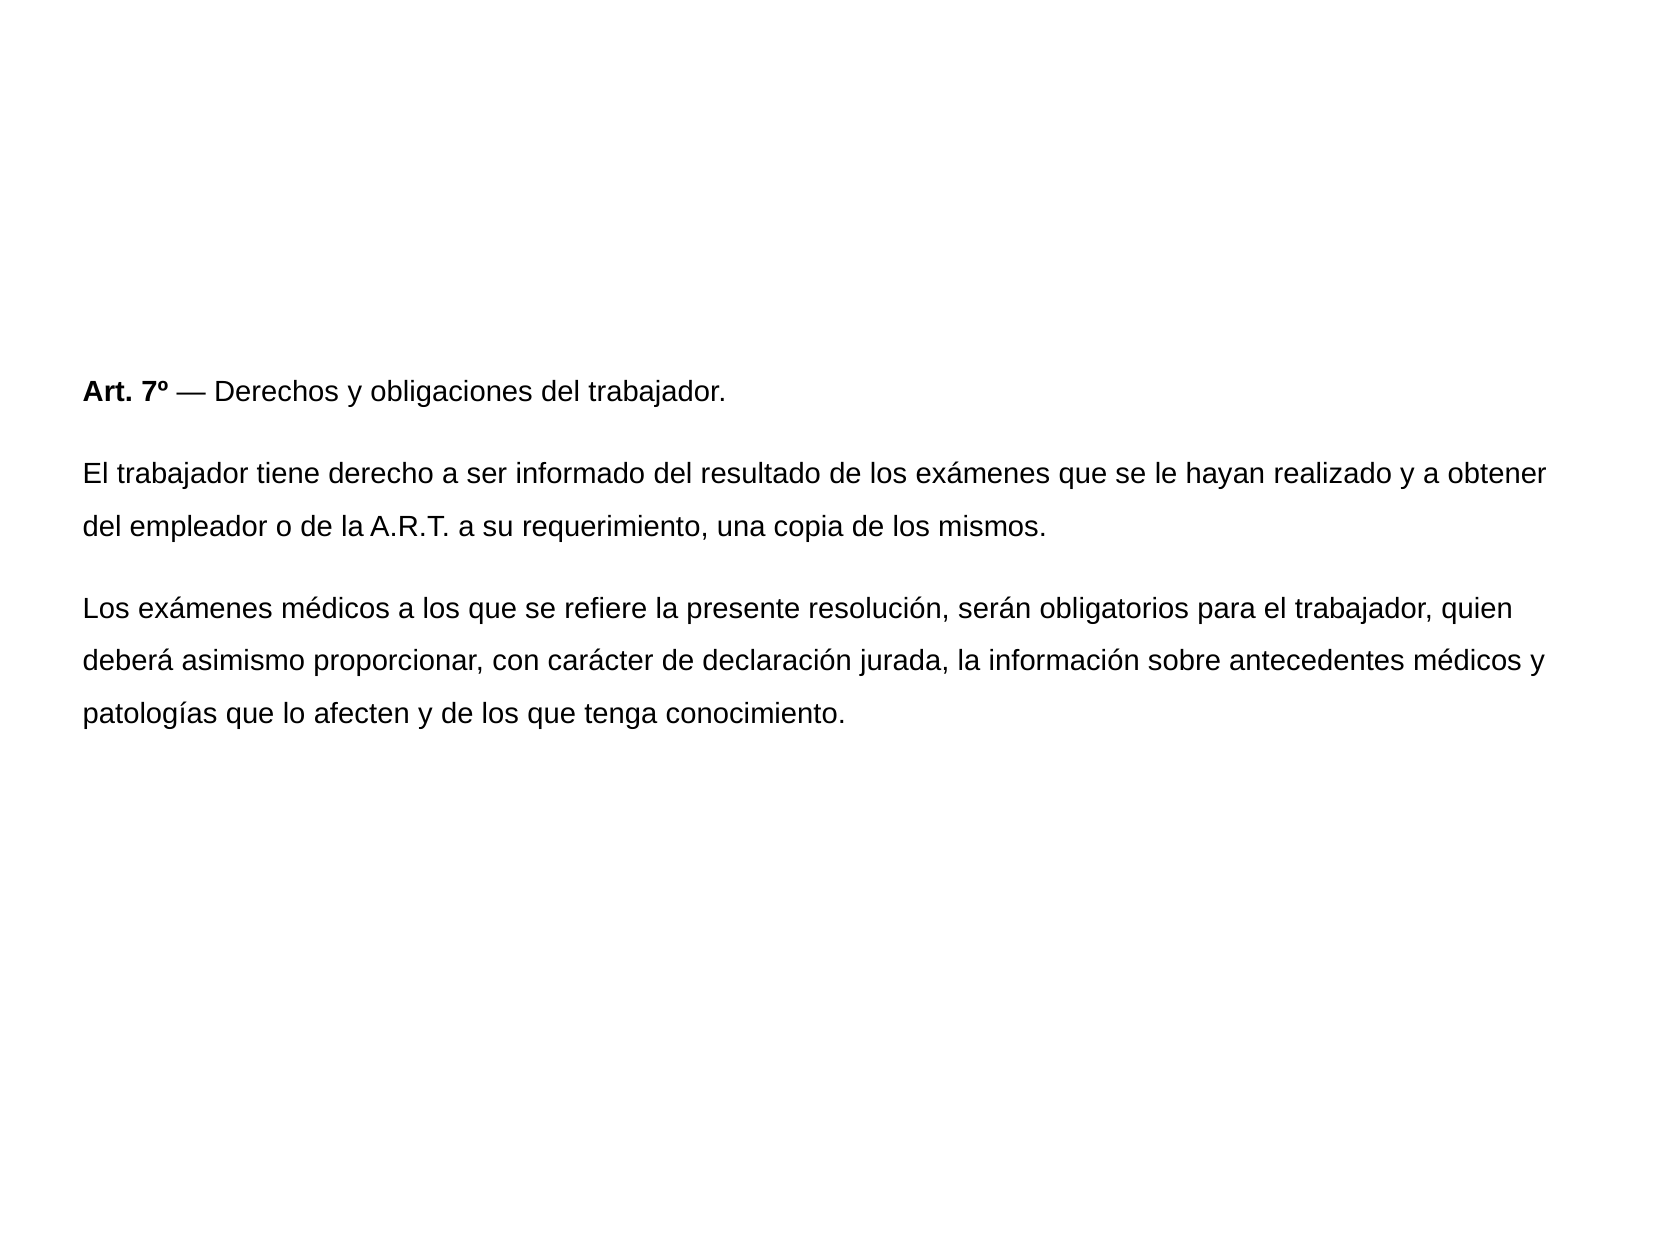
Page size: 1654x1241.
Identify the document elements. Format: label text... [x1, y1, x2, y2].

list Art. 7º — Derechos y obligaciones del trabajador. El trabajador tiene derecho a ser informado del resultado de los exámenes que se le hayan realizado y a obtener del empleador o de la A.R.T. a su requerimiento, una copia de los mismos. Los exámenes médicos a los que se refiere la presente resolución, serán obligatorios para el trabajador, quien deberá asimismo proporcionar, con carácter de declaración jurada, la información sobre antecedentes médicos y patologías que lo afecten y de los que tenga conocimiento. [82, 290, 1571, 1109]
